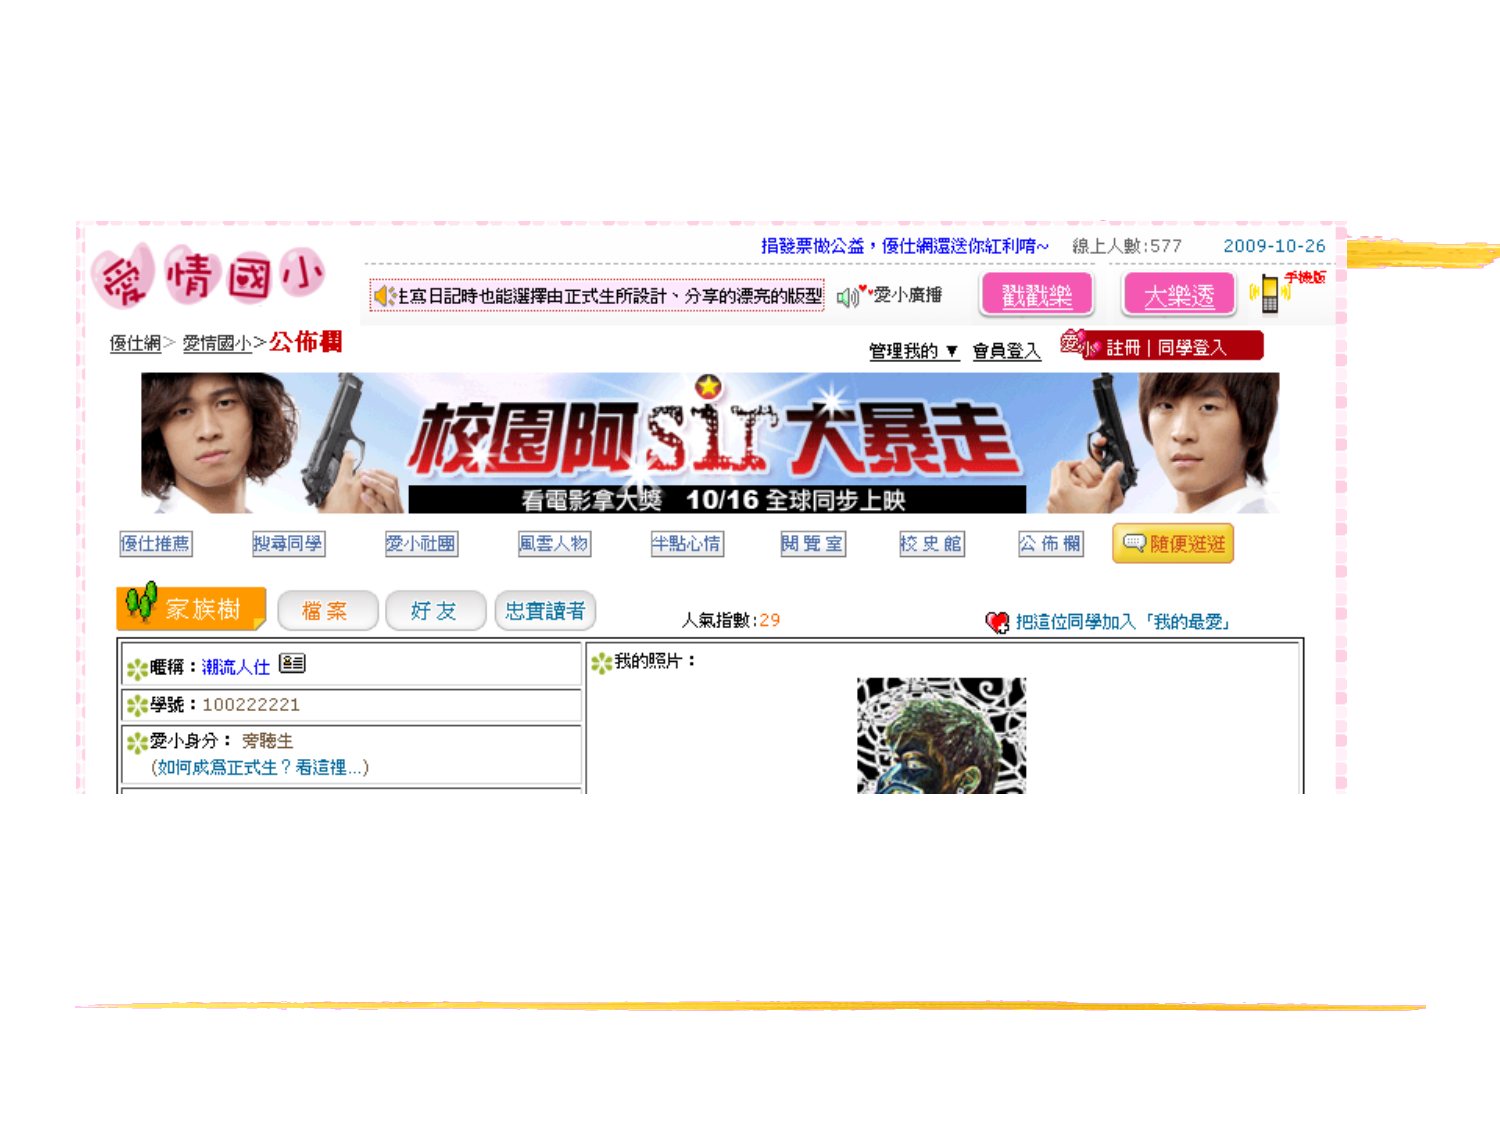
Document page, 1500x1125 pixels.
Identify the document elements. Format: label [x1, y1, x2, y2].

picture [76, 215, 1500, 794]
picture [75, 999, 1426, 1013]
